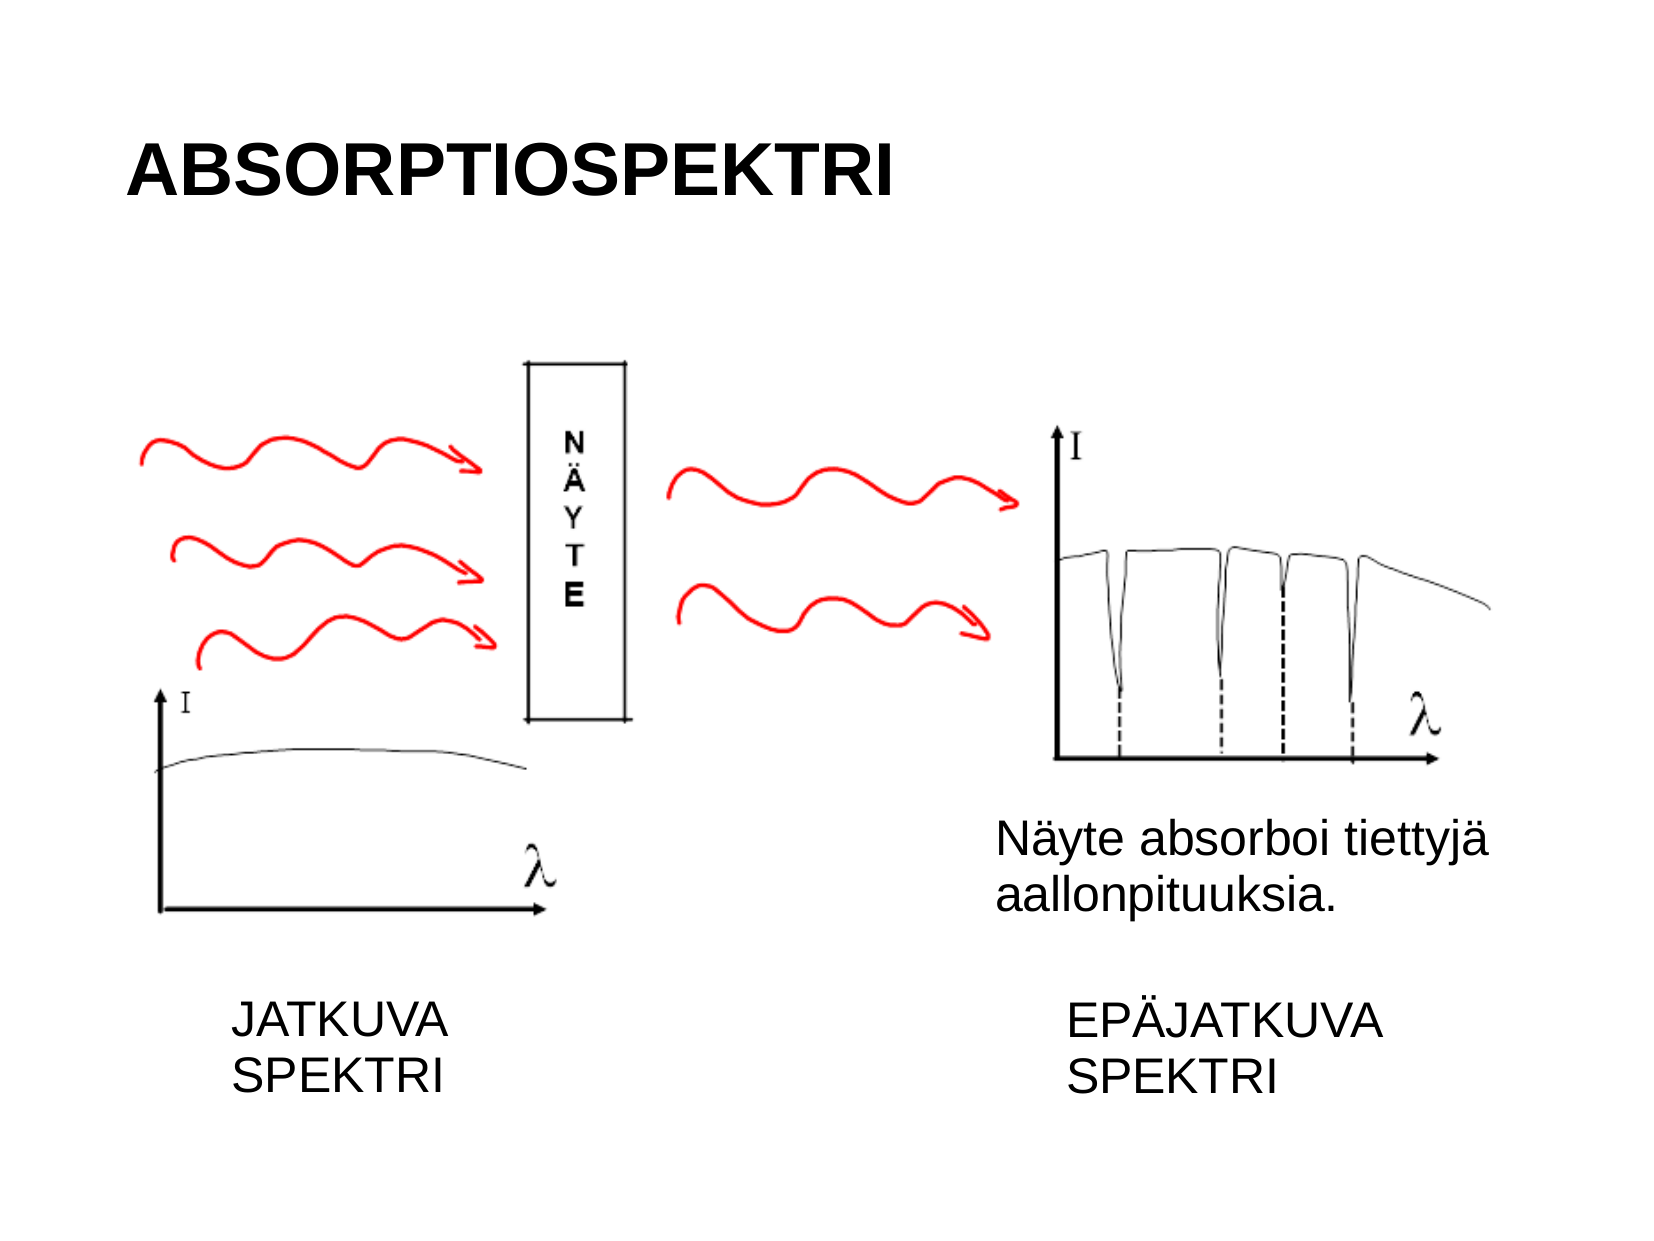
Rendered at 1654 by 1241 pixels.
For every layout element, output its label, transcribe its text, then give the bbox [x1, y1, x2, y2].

text_box Näyte absorboi tiettyjä aallonpituuksia. [980, 803, 1522, 986]
picture [98, 295, 1560, 972]
text_box JATKUVA SPEKTRI [216, 983, 579, 1111]
text_box EPÄJATKUVA SPEKTRI [1051, 985, 1398, 1112]
text_box ABSORPTIOSPEKTRI [110, 120, 1382, 295]
